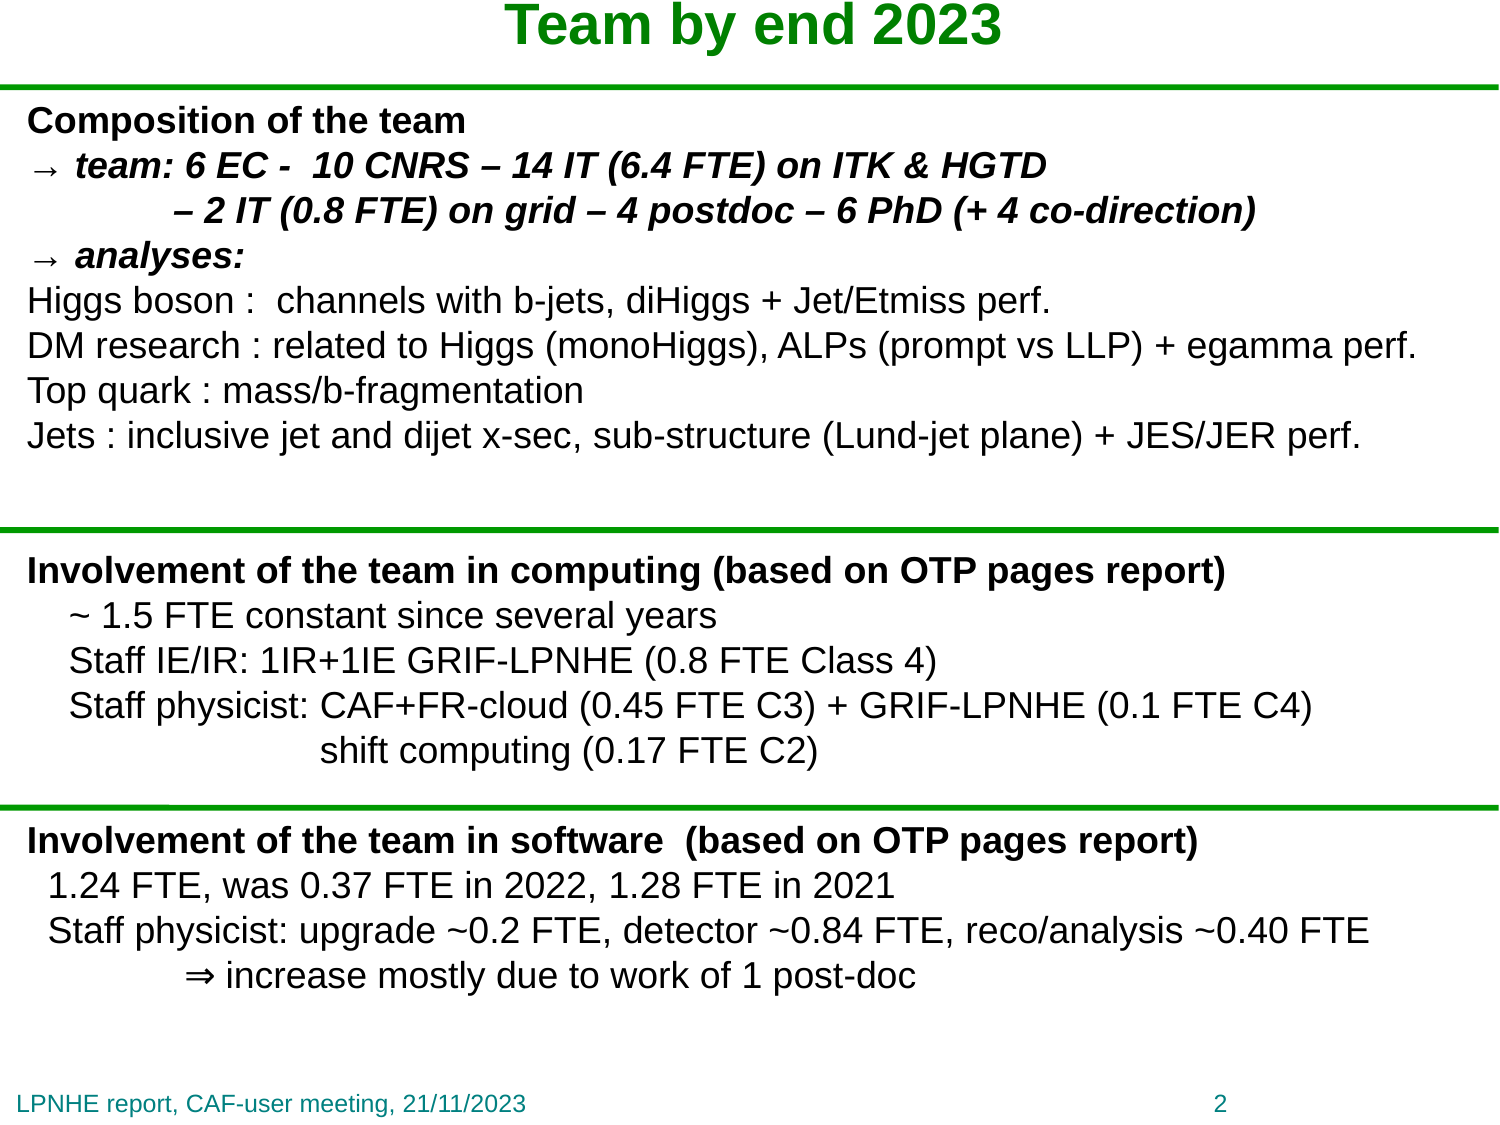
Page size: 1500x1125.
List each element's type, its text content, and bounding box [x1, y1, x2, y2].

text_box Team by end 2023 [5, 0, 1500, 88]
text_box Composition of the team → team: 6 EC - 10 CNRS – 14 IT (6.4 FTE) on ITK & HGTD – 2 IT (0.8 FTE) on grid – 4 postdoc – 6 PhD (+ 4 co-direction) → analyses: Higgs boson : channels with b-jets, diHiggs + Jet/Etmiss perf. DM research : related to Higgs (monoHiggs), ALPs (prompt vs LLP) + egamma perf. Top quark : mass/b-fragmentation Jets : inclusive jet and dijet x-sec, sub-structure (Lund-jet plane) + JES/JER perf. Involvement of the team in computing (based on OTP pages report) ~ 1.5 FTE constant since several years Staff IE/IR: 1IR+1IE GRIF-LPNHE (0.8 FTE Class 4) Staff physicist: CAF+FR-cloud (0.45 FTE C3) + GRIF-LPNHE (0.1 FTE C4) shift computing (0.17 FTE C2) Involvement of the team in software (based on OTP pages report) 1.24 FTE, was 0.37 FTE in 2022, 1.28 FTE in 2021 Staff physicist: upgrade ~0.2 FTE, detector ~0.84 FTE, reco/analysis ~0.40 FTE ⇒ increase mostly due to work of 1 post-doc [12, 88, 1500, 988]
